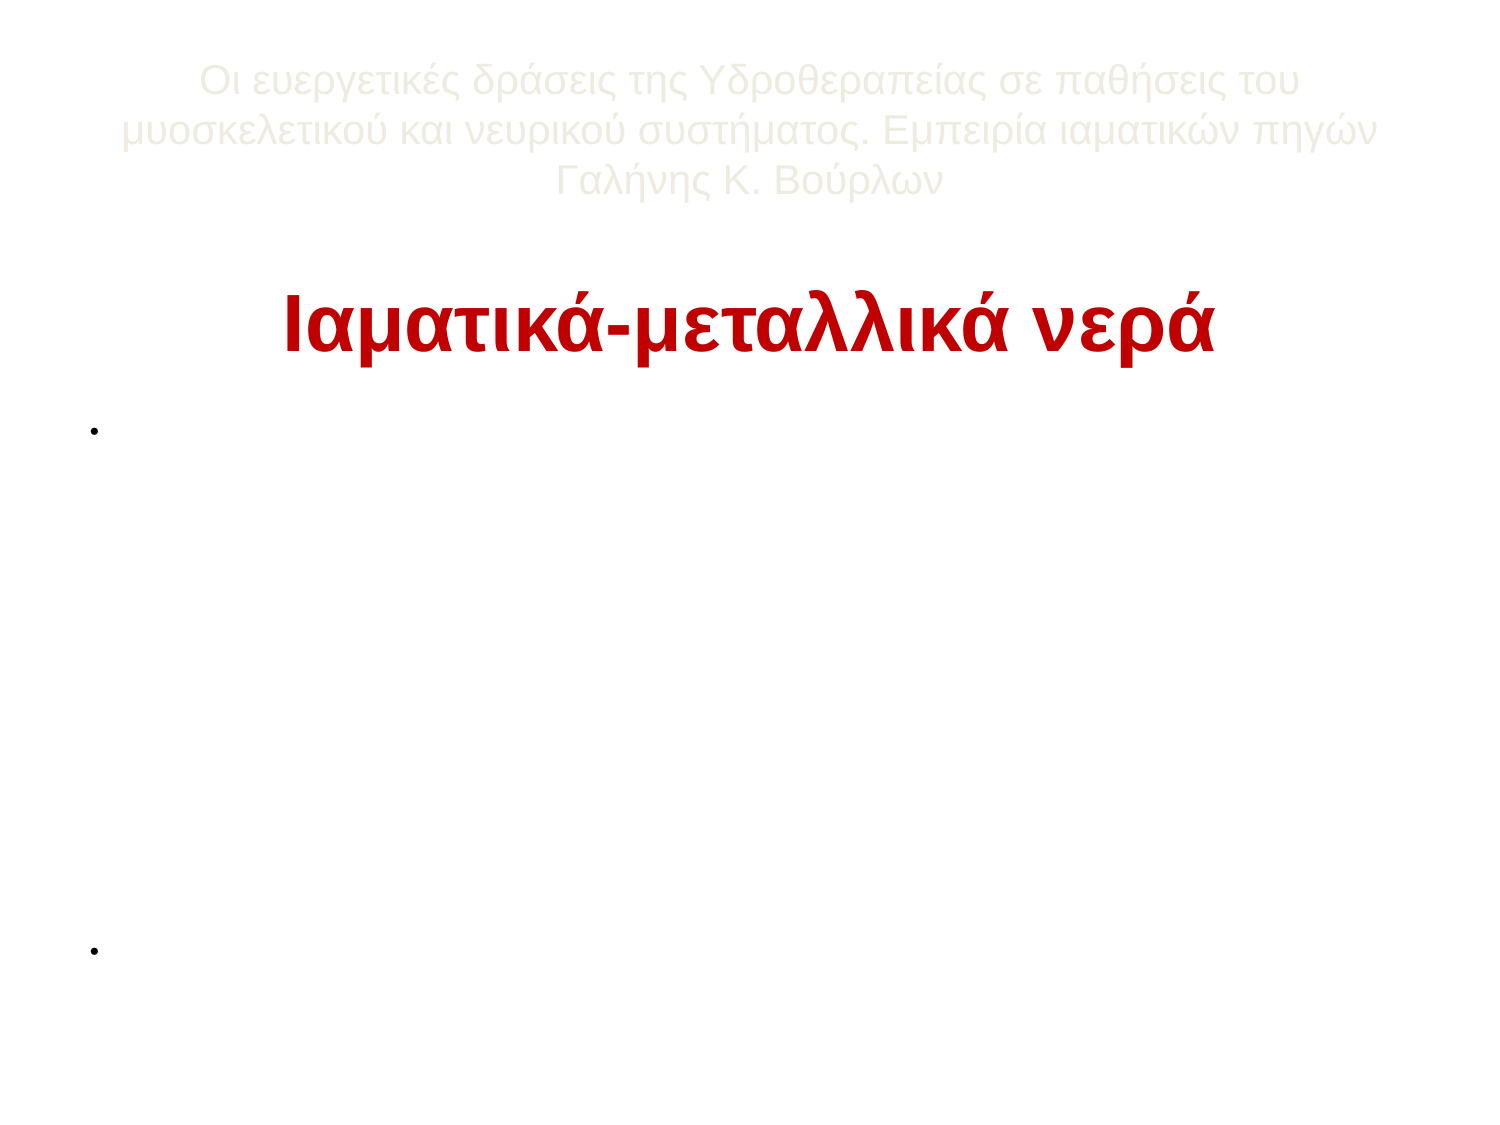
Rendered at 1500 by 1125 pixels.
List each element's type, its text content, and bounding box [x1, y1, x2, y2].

title Οι ευεργετικές δράσεις της Υδροθεραπείας σε παθήσεις του μυοσκελετικού και νευρικού συστήματος. Εμπειρία ιαματικών πηγών Γαλήνης Κ. Βούρλων [75, 45, 1425, 233]
list Ιαματικά-μεταλλικά νερά Μεταλλικά ονομάζονται τα νερά μιας πηγής όταν περιέχουν σε αυξημένη συγκέντρωση στερεά ή αεριώδη συστατικά ή όταν έχουν υψηλή θερμοκρασία ή όταν περιέχουν ένα συστατικό σε μικρή μεν συγκέντρωση, αλλά με γνωστή φαρμακολογική επίδραση (υδρόθειο, εκπομπή ραδίου, σίδηρο, λίθιο, ιώδιο κ.α.). Τα ιαματικά-μεταλλικά νερά περιέχουν διαλυμένα στερεά συστατικά σε ποσότητα μεγαλύτερη του 1 γραμμαρίου σε 1 κιλό νερού. [75, 262, 1425, 1005]
